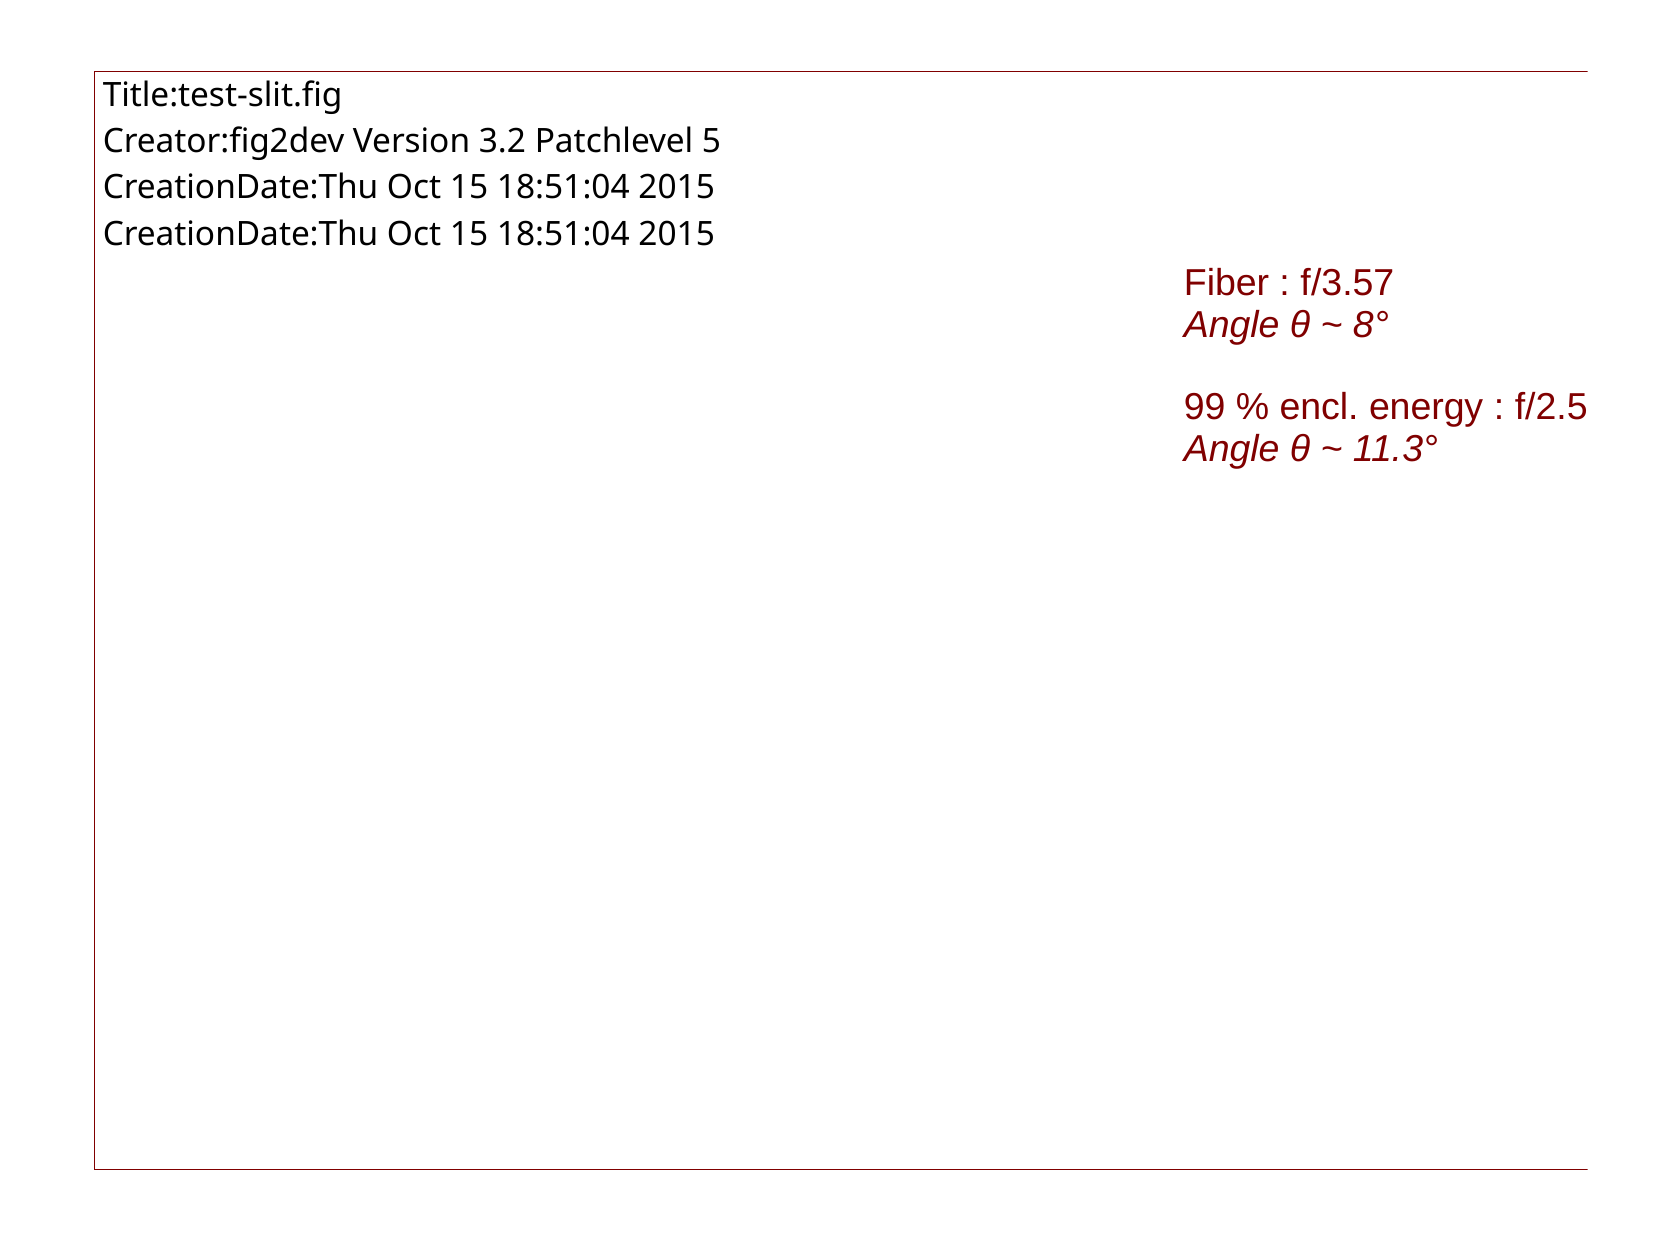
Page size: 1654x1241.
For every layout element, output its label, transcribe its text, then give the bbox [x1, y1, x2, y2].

text_box Fiber : f/3.57 Angle θ ~ 8° [1169, 253, 1560, 353]
text_box 99 % encl. energy : f/2.5 Angle θ ~ 11.3° [1169, 377, 1654, 519]
picture [91, 69, 1588, 1170]
